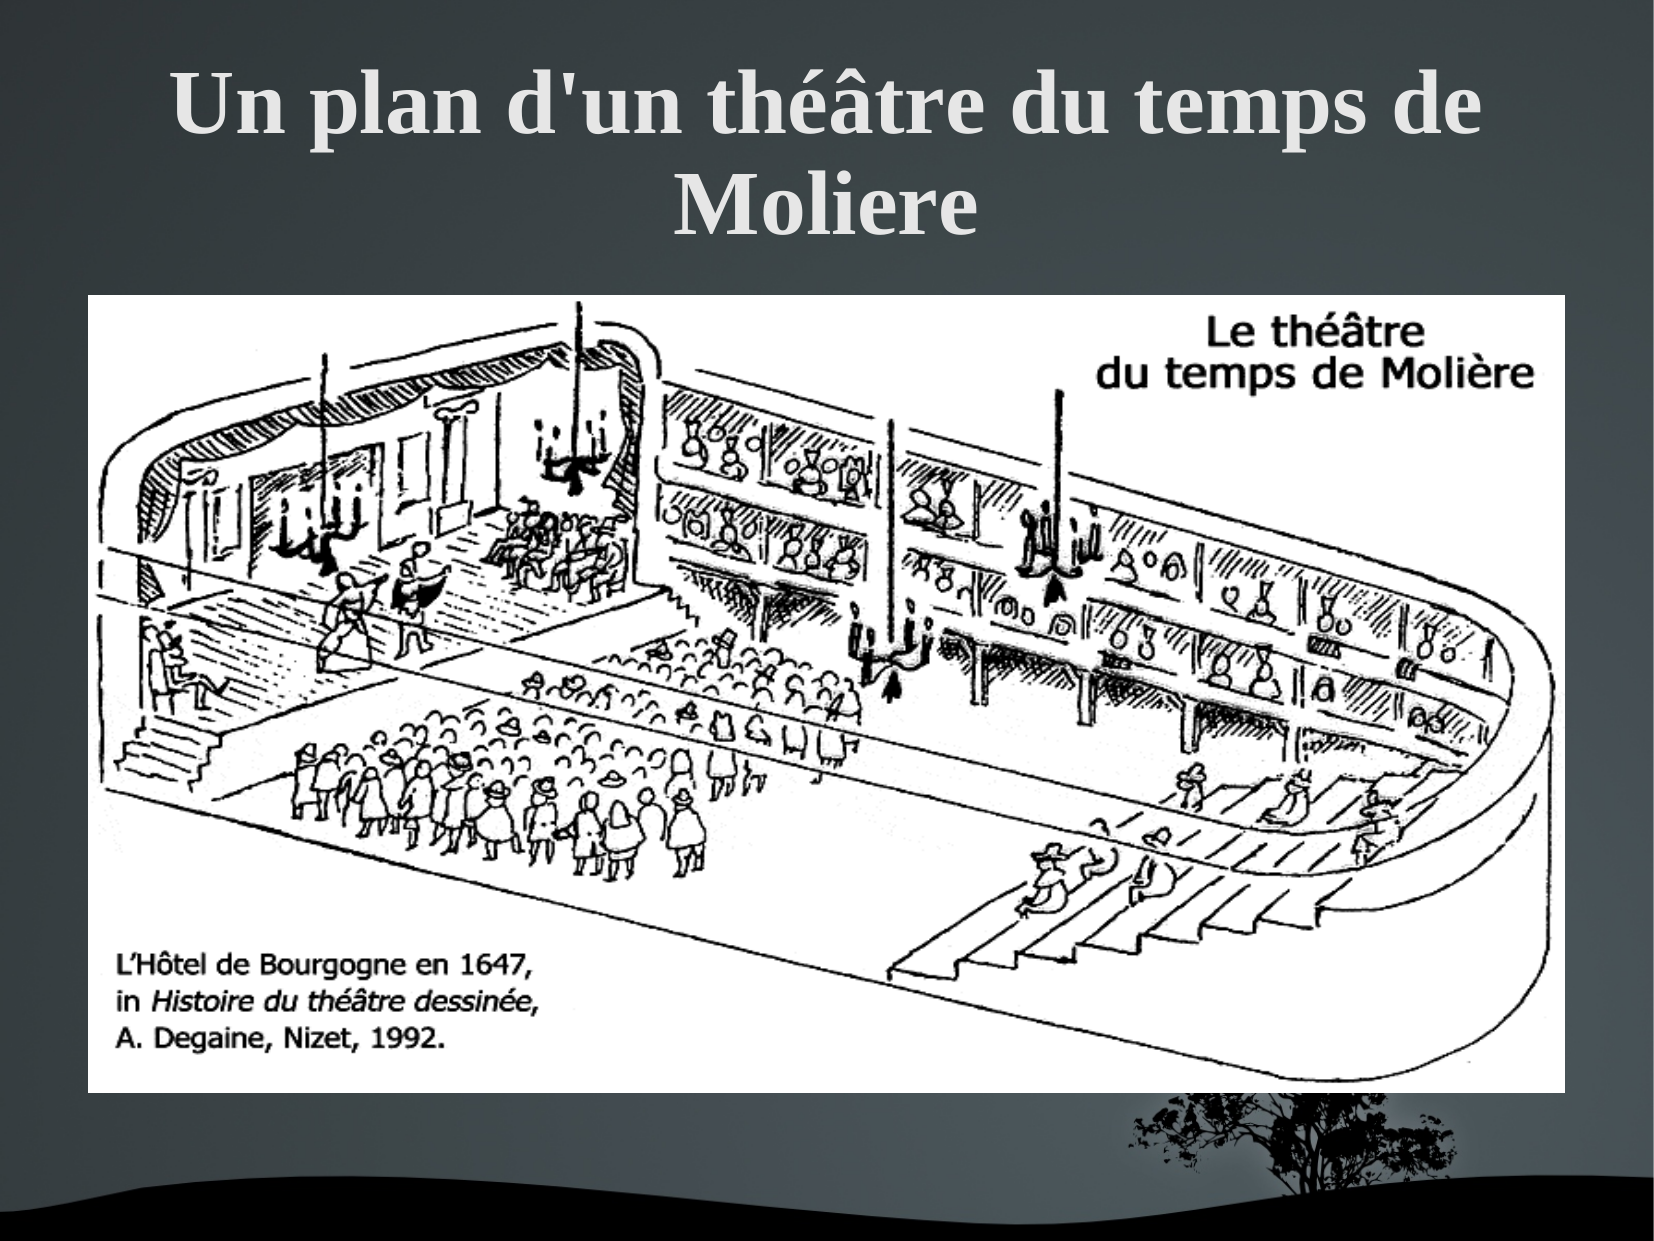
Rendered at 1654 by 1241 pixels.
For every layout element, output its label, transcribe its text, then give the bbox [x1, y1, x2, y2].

title Un plan d'un théâtre du temps de Moliere [82, 33, 1571, 273]
picture [0, 0, 1654, 1241]
